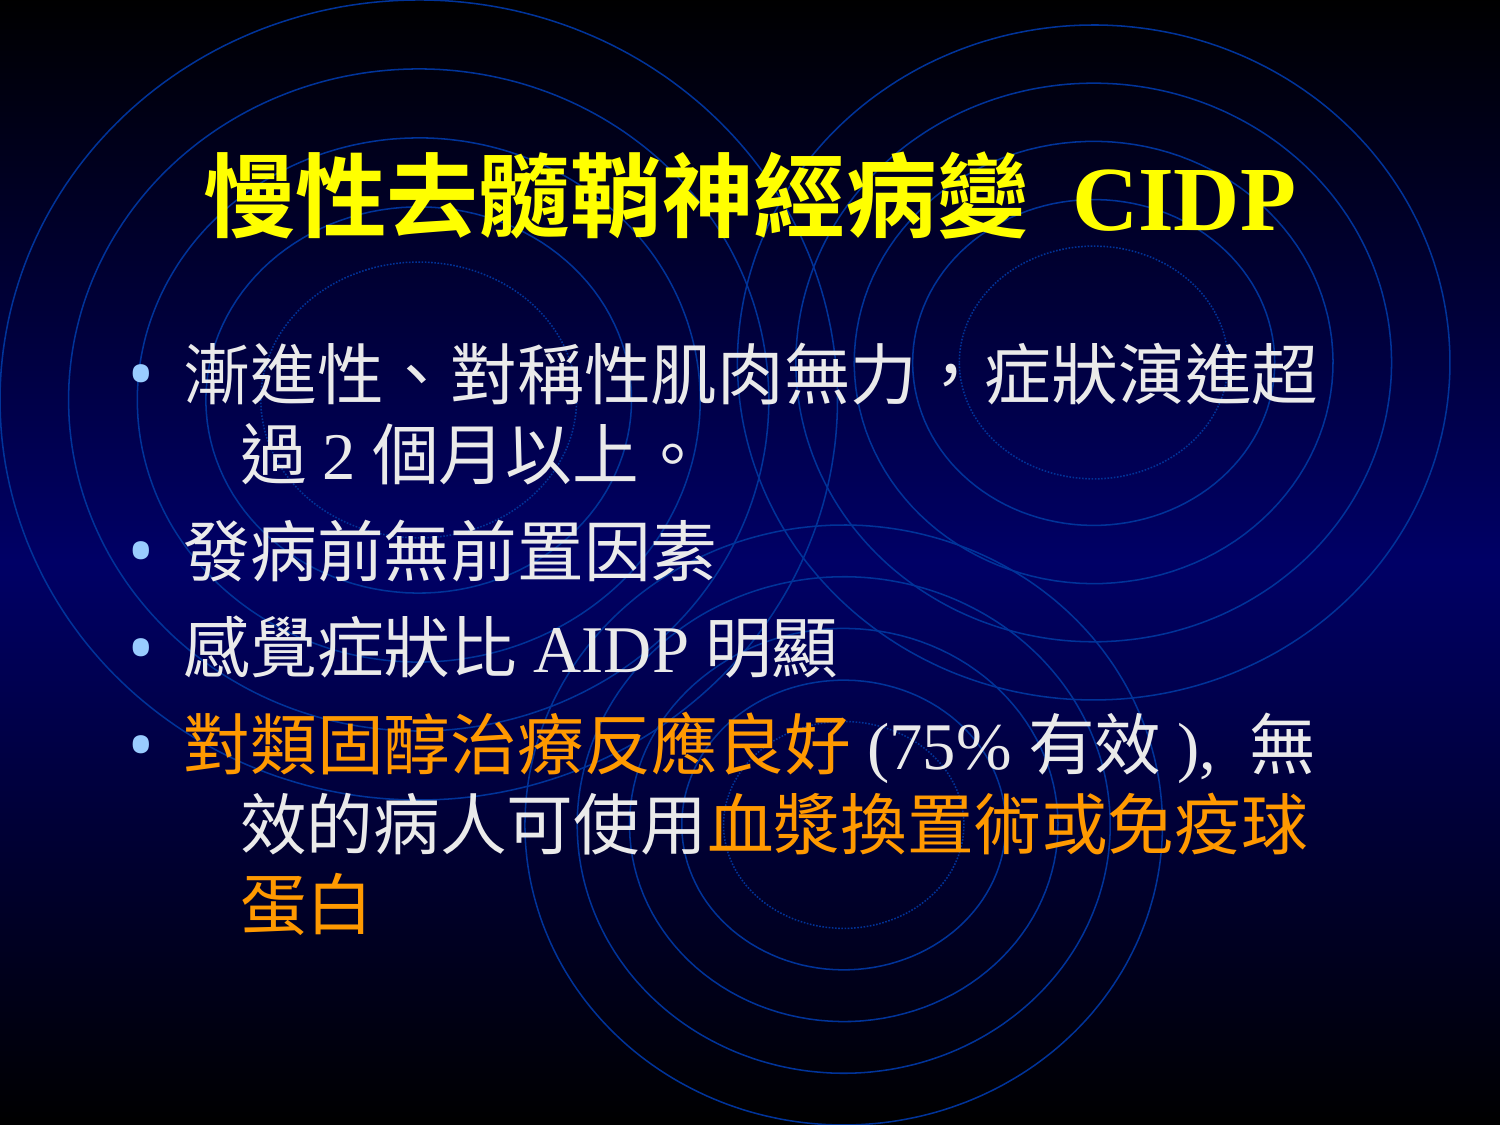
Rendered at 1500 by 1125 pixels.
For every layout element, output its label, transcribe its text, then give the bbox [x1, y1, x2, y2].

list 漸進性、對稱性肌肉無力，症狀演進超過2個月以上。 發病前無前置因素 感覺症狀比AIDP明顯 對類固醇治療反應良好(75%有效), 無效的病人可使用血漿換置術或免疫球蛋白 [112, 324, 1388, 1000]
title 慢性去髓鞘神經病變 CIDP [112, 99, 1388, 288]
